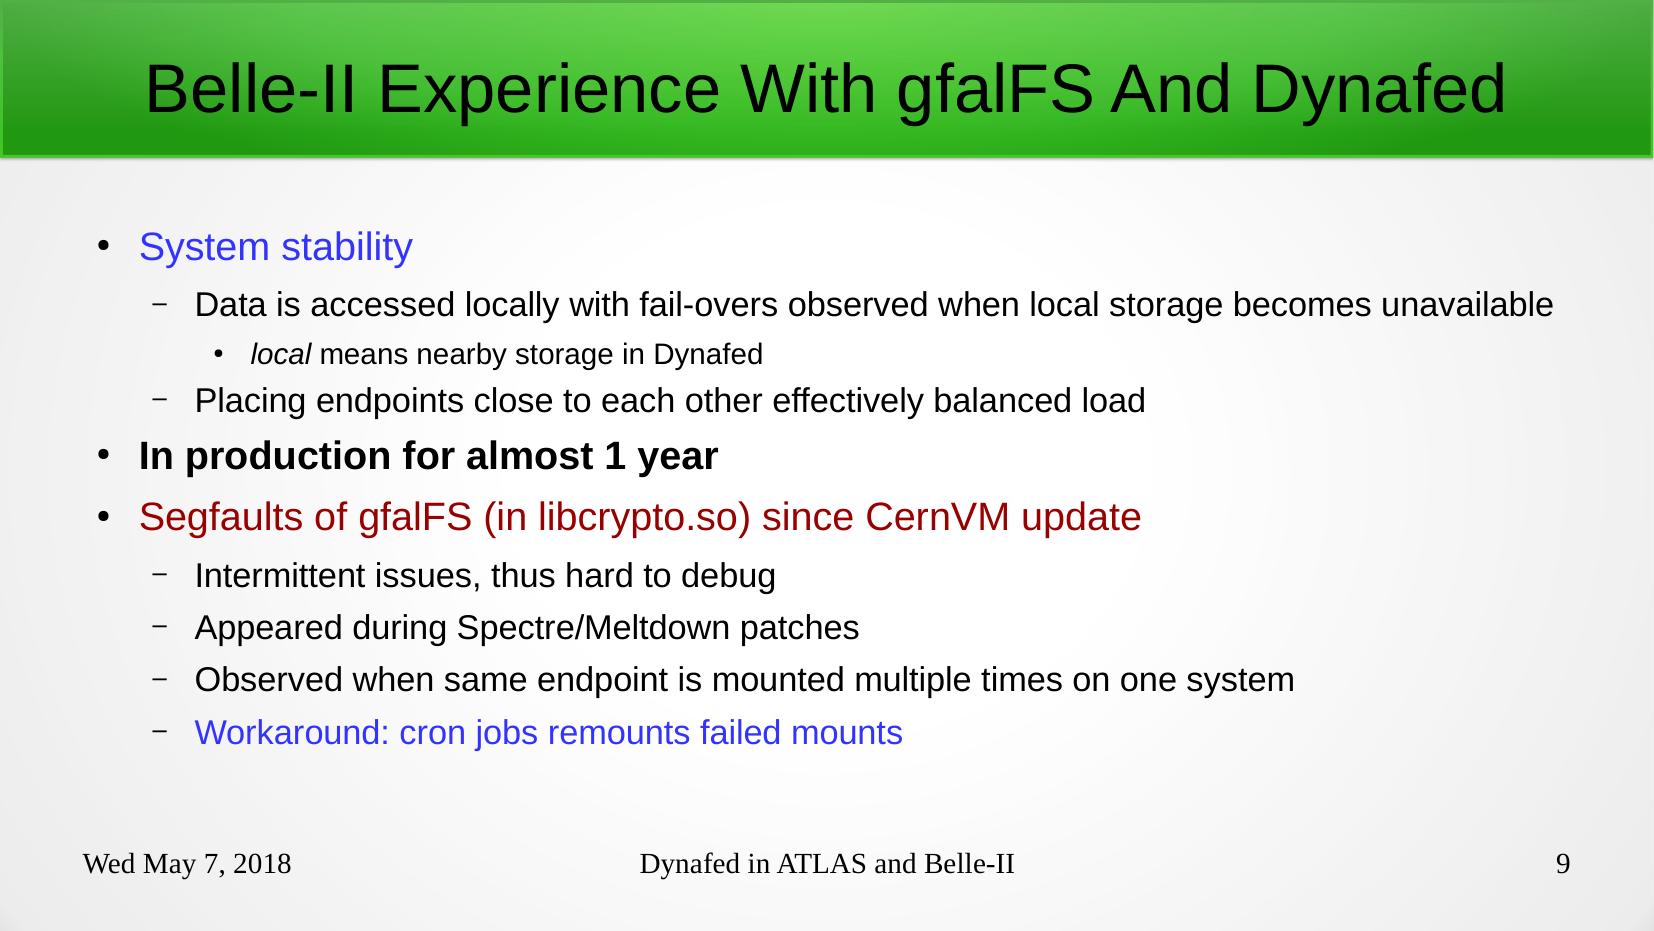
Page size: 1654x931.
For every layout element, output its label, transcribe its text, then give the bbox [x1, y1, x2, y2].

list System stability Data is accessed locally with fail-overs observed when local storage becomes unavailable local means nearby storage in Dynafed Placing endpoints close to each other effectively balanced load In production for almost 1 year Segfaults of gfalFS (in libcrypto.so) since CernVM update Intermittent issues, thus hard to debug Appeared during Spectre/Meltdown patches Observed when same endpoint is mounted multiple times on one system Workaround: cron jobs remounts failed mounts [82, 224, 1571, 764]
title Belle-II Experience With gfalFS And Dynafed [82, 35, 1571, 142]
